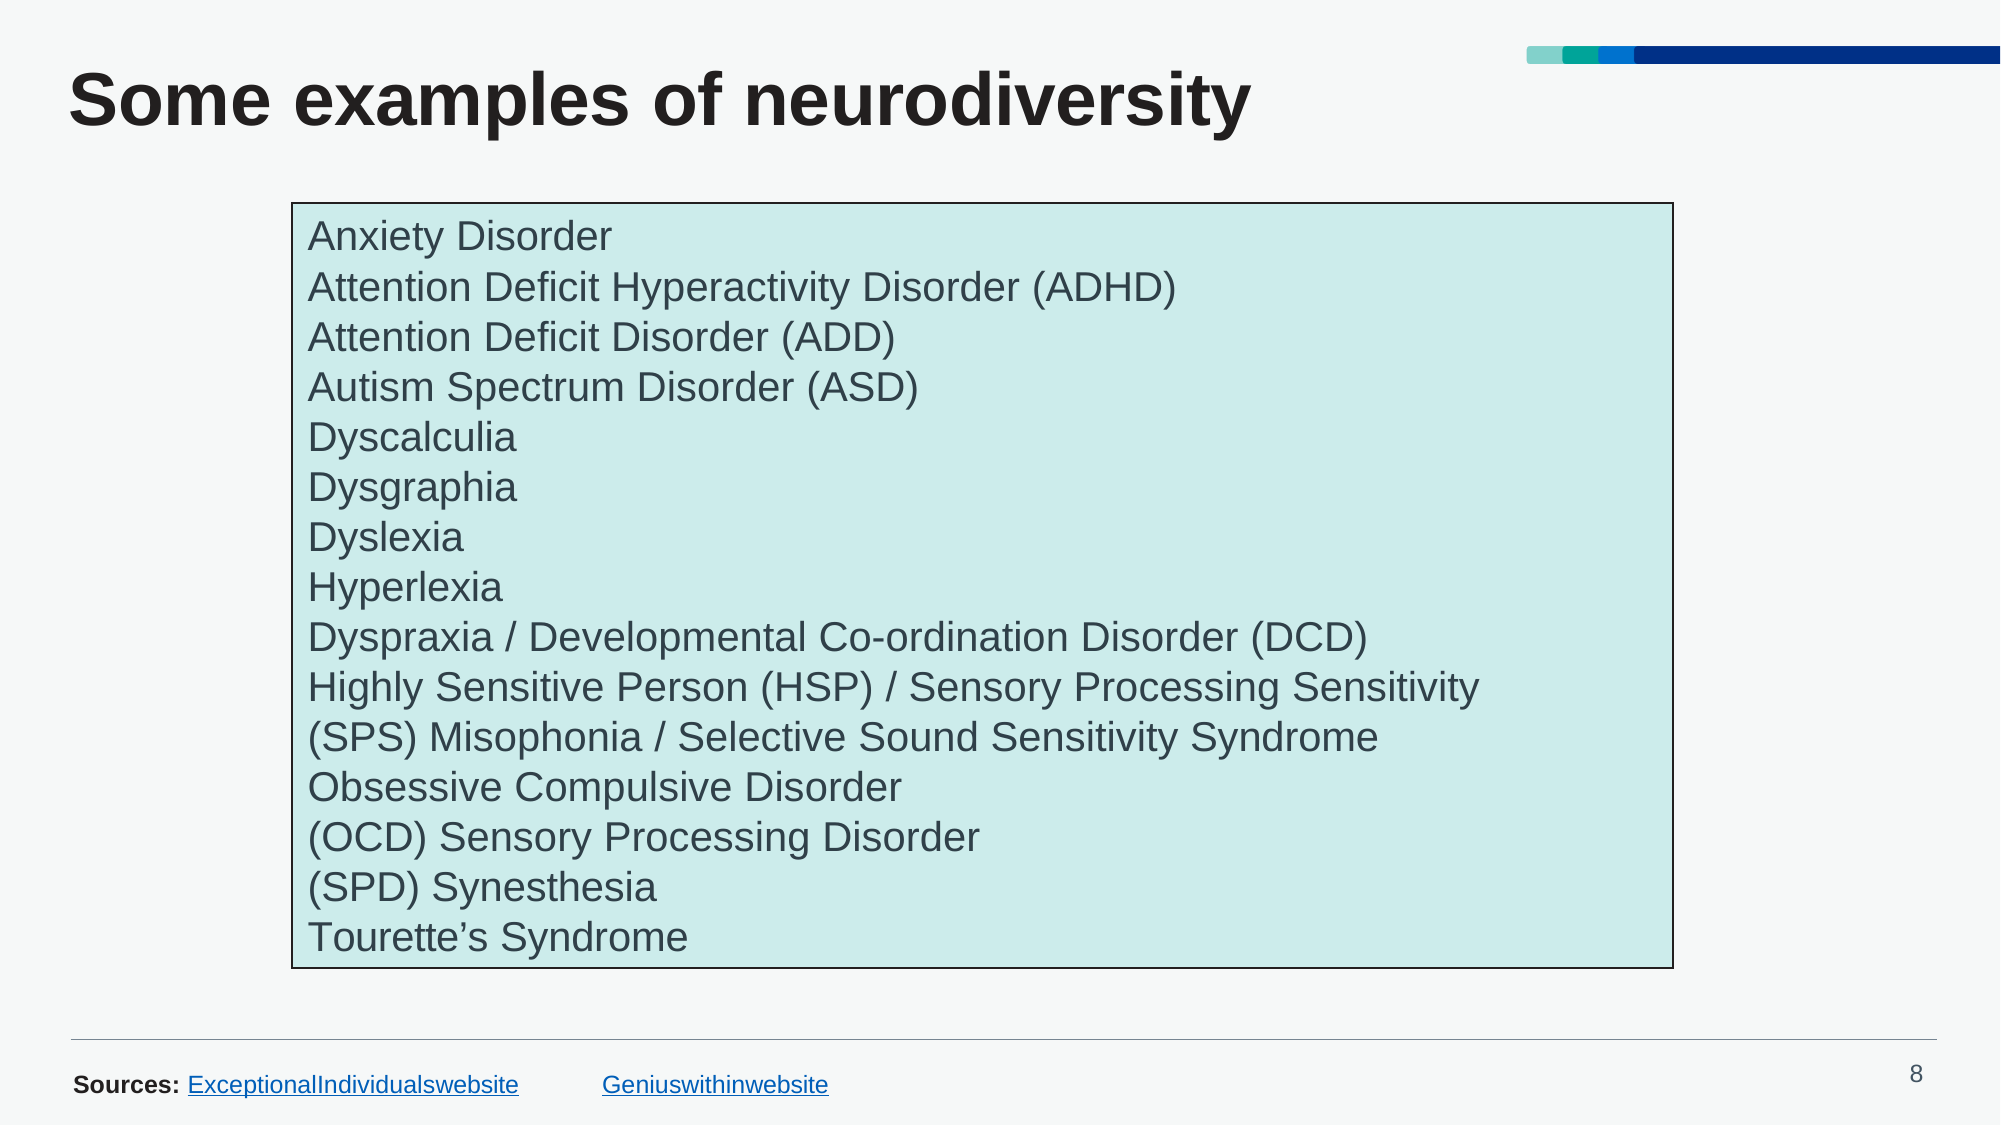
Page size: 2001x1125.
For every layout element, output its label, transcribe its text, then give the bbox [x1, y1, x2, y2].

text_box Genius within website [599, 1068, 846, 1101]
text_box Sources: Exceptional Individuals website [71, 1068, 534, 1101]
text_box [1889, 1057, 1932, 1091]
title Some examples of neurodiversity [67, 48, 1306, 144]
text_box Anxiety Disorder Attention Deficit Hyperactivity Disorder (ADHD) Attention Deficit Disorder (ADD) Autism Spectrum Disorder (ASD) Dyscalculia Dysgraphia Dyslexia Hyperlexia Dyspraxia / Developmental Co-ordination Disorder (DCD) Highly Sensitive Person (HSP) / Sensory Processing Sensitivity (SPS) Misophonia / Selective Sound Sensitivity Syndrome Obsessive Compulsive Disorder (OCD) Sensory Processing Disorder (SPD) Synesthesia Tourette’s Syndrome [305, 207, 1602, 962]
text_box [293, 204, 1672, 967]
